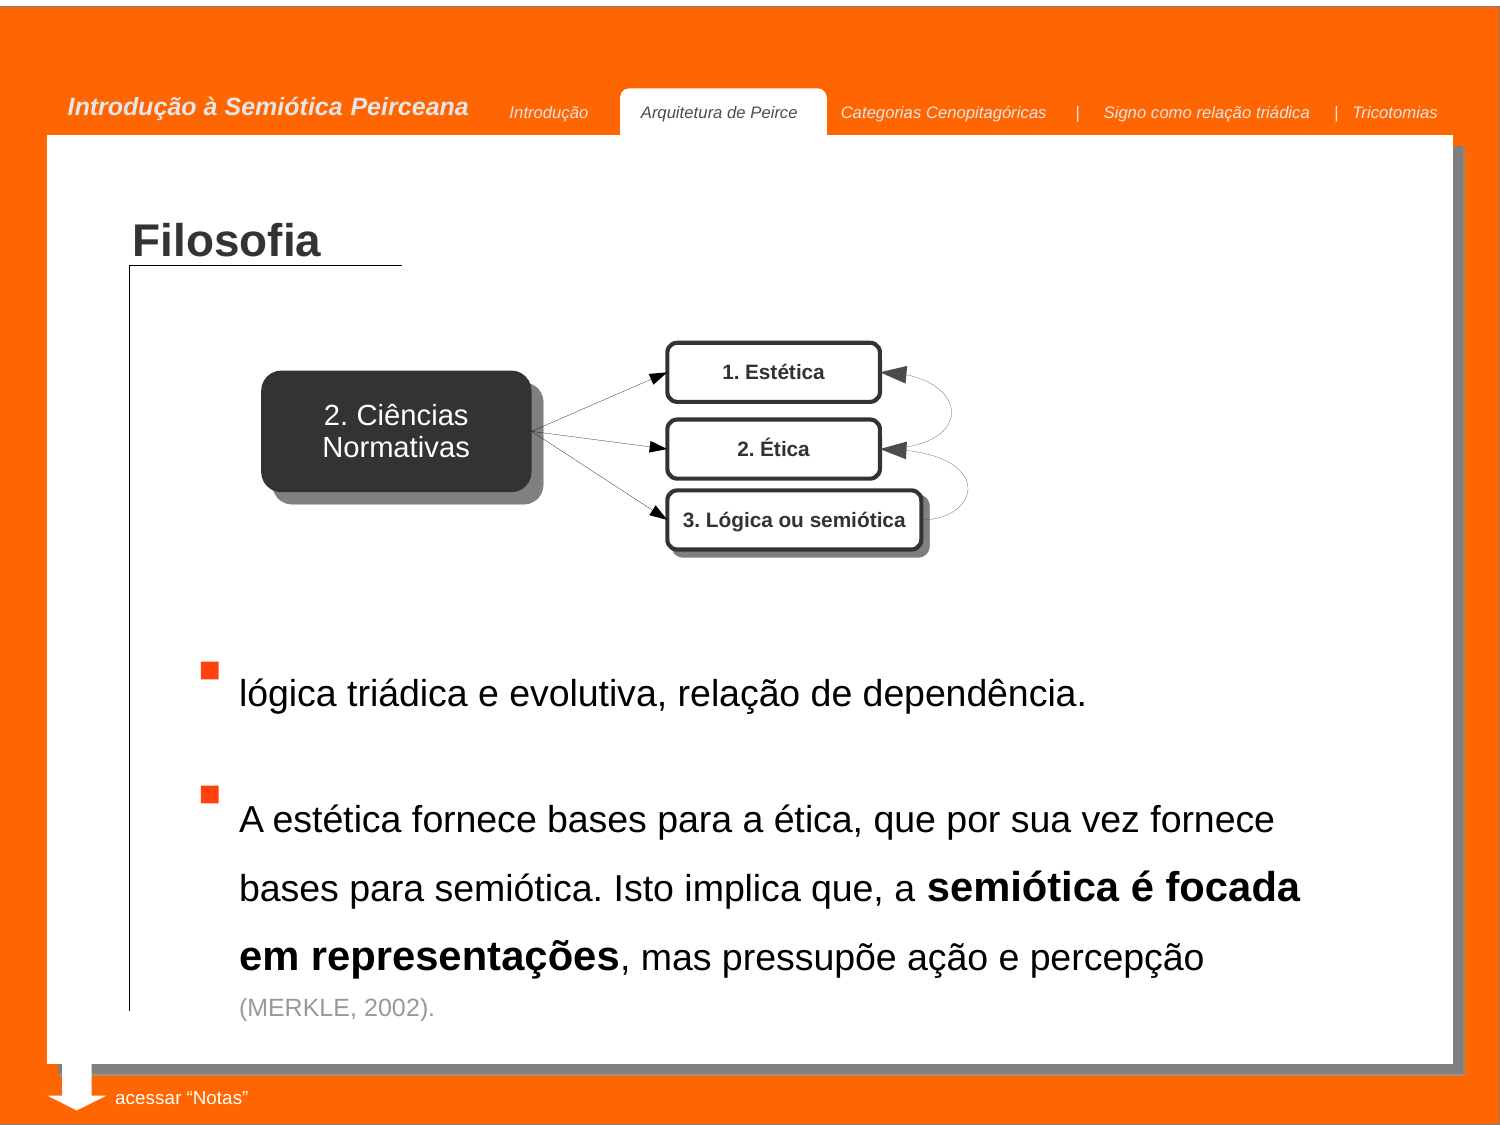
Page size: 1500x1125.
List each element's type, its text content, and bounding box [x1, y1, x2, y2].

text_box [47, 1051, 100, 1111]
text_box Filosofia [118, 207, 337, 276]
text_box 1. Estética [667, 342, 880, 402]
text_box lógica triádica e evolutiva, relação de dependência. A estética fornece bases para a ética, que por sua vez fornece bases para semiótica. Isto implica que, a semiótica é focada em representações, mas pressupõe ação e percepção (MERKLE, 2002). [224, 643, 1347, 1012]
text_box 2. Ética [667, 419, 880, 479]
text_box [200, 785, 219, 804]
text_box 2. Ciências Normativas [261, 370, 532, 493]
text_box [200, 661, 219, 680]
text_box Filosofia [130, 266, 337, 276]
text_box acessar “Notas” [100, 1080, 278, 1116]
text_box 3. Lógica ou semiótica [667, 490, 922, 550]
